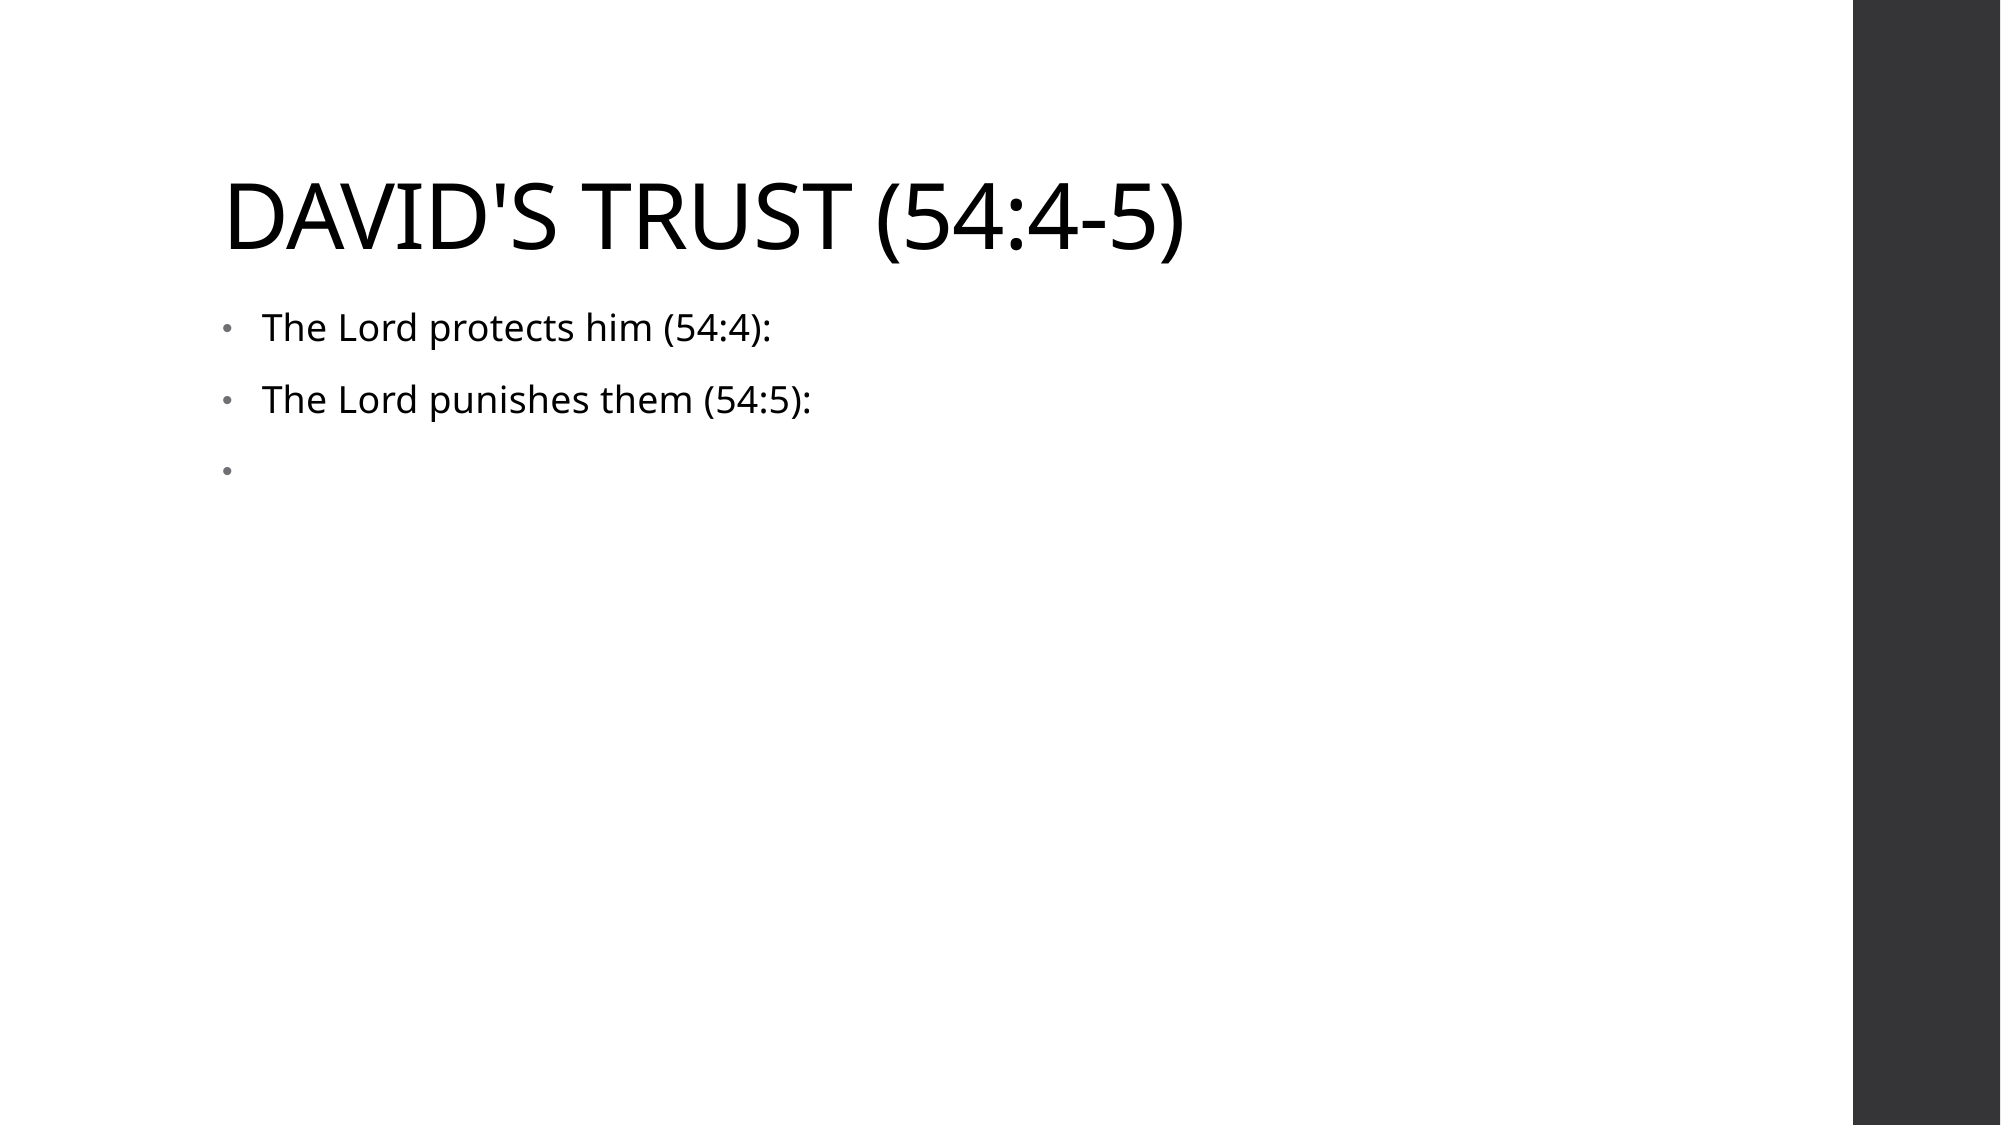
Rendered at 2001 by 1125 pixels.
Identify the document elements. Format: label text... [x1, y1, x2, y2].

list The Lord protects him (54:4): The Lord punishes them (54:5): [206, 299, 1617, 1014]
title DAVID'S TRUST (54:4-5) [206, 60, 1797, 278]
